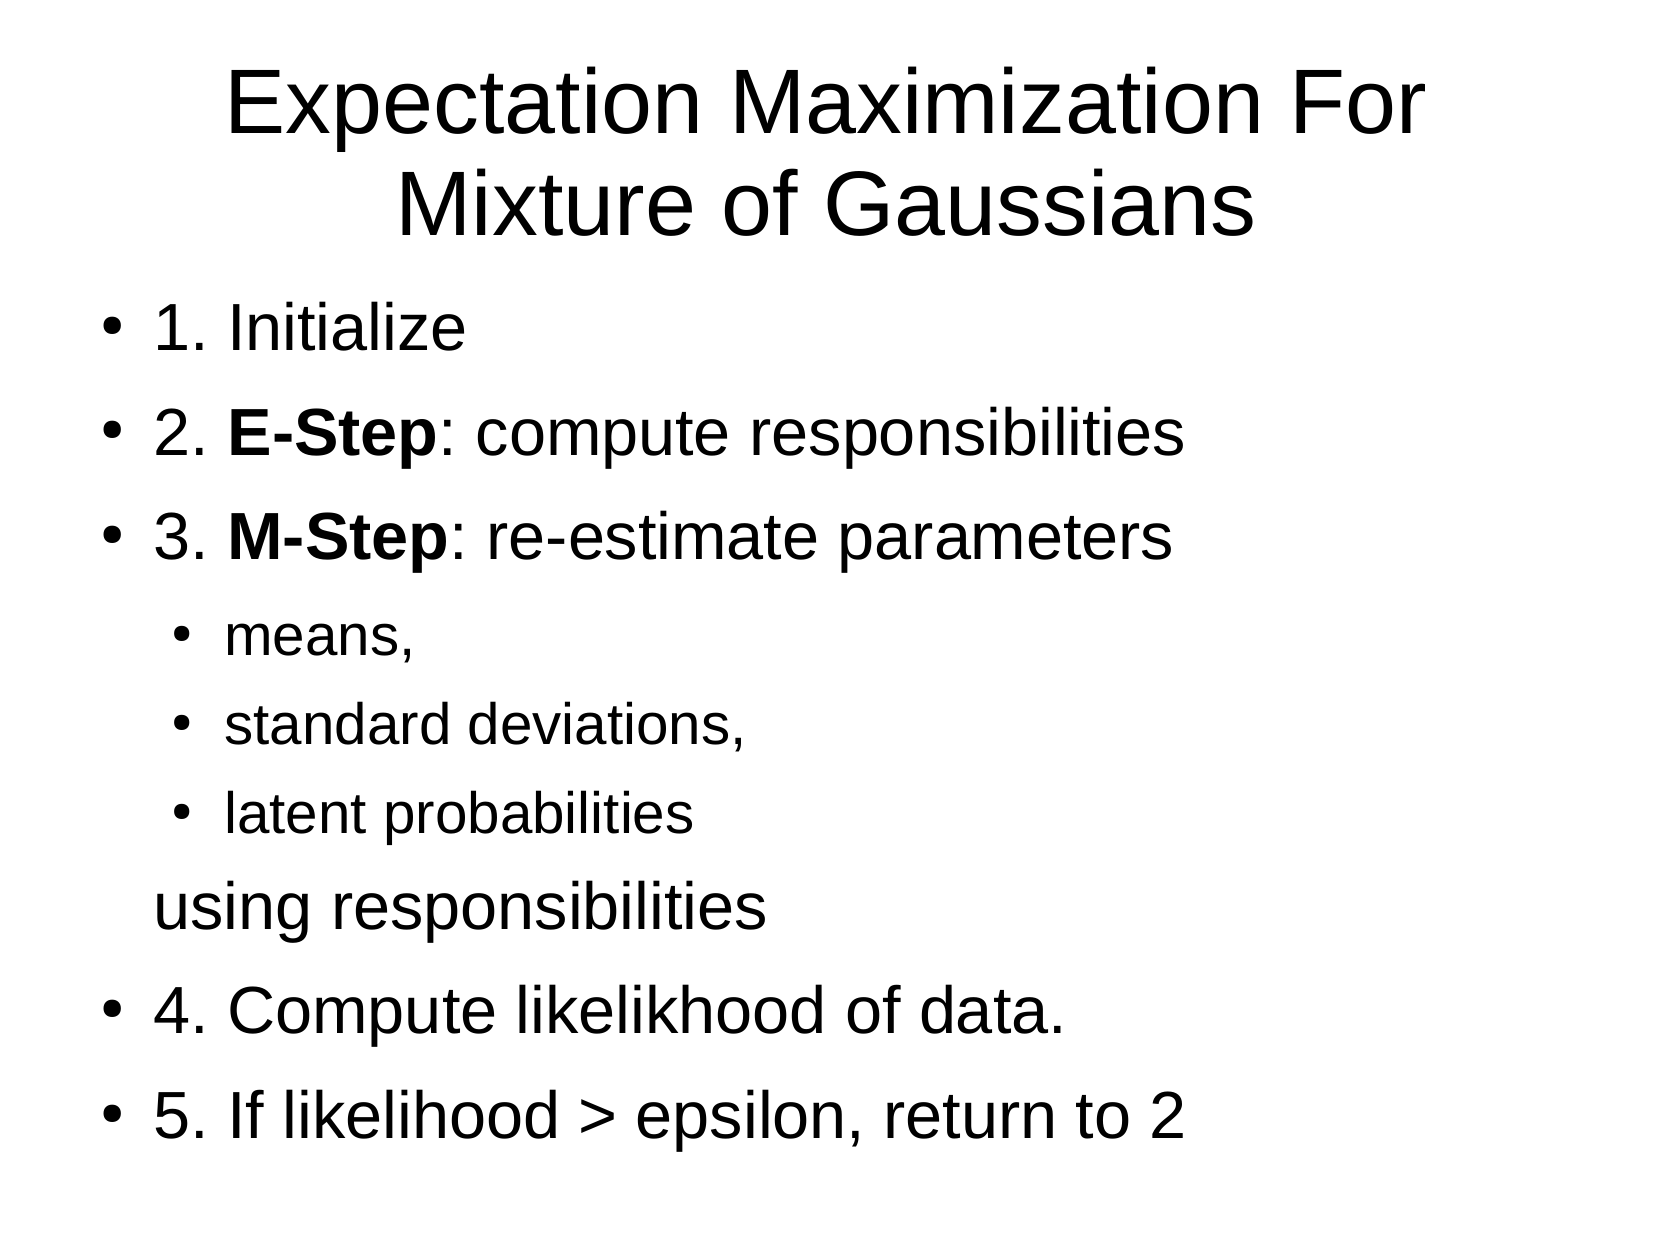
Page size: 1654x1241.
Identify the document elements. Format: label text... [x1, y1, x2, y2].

list 1. Initialize 2. E-Step: compute responsibilities 3. M-Step: re-estimate parameters means, standard deviations, latent probabilities using responsibilities 4. Compute likelikhood of data. 5. If likelihood > epsilon, return to 2 [82, 290, 1571, 1156]
title Expectation Maximization For Mixture of Gaussians [82, 49, 1571, 257]
